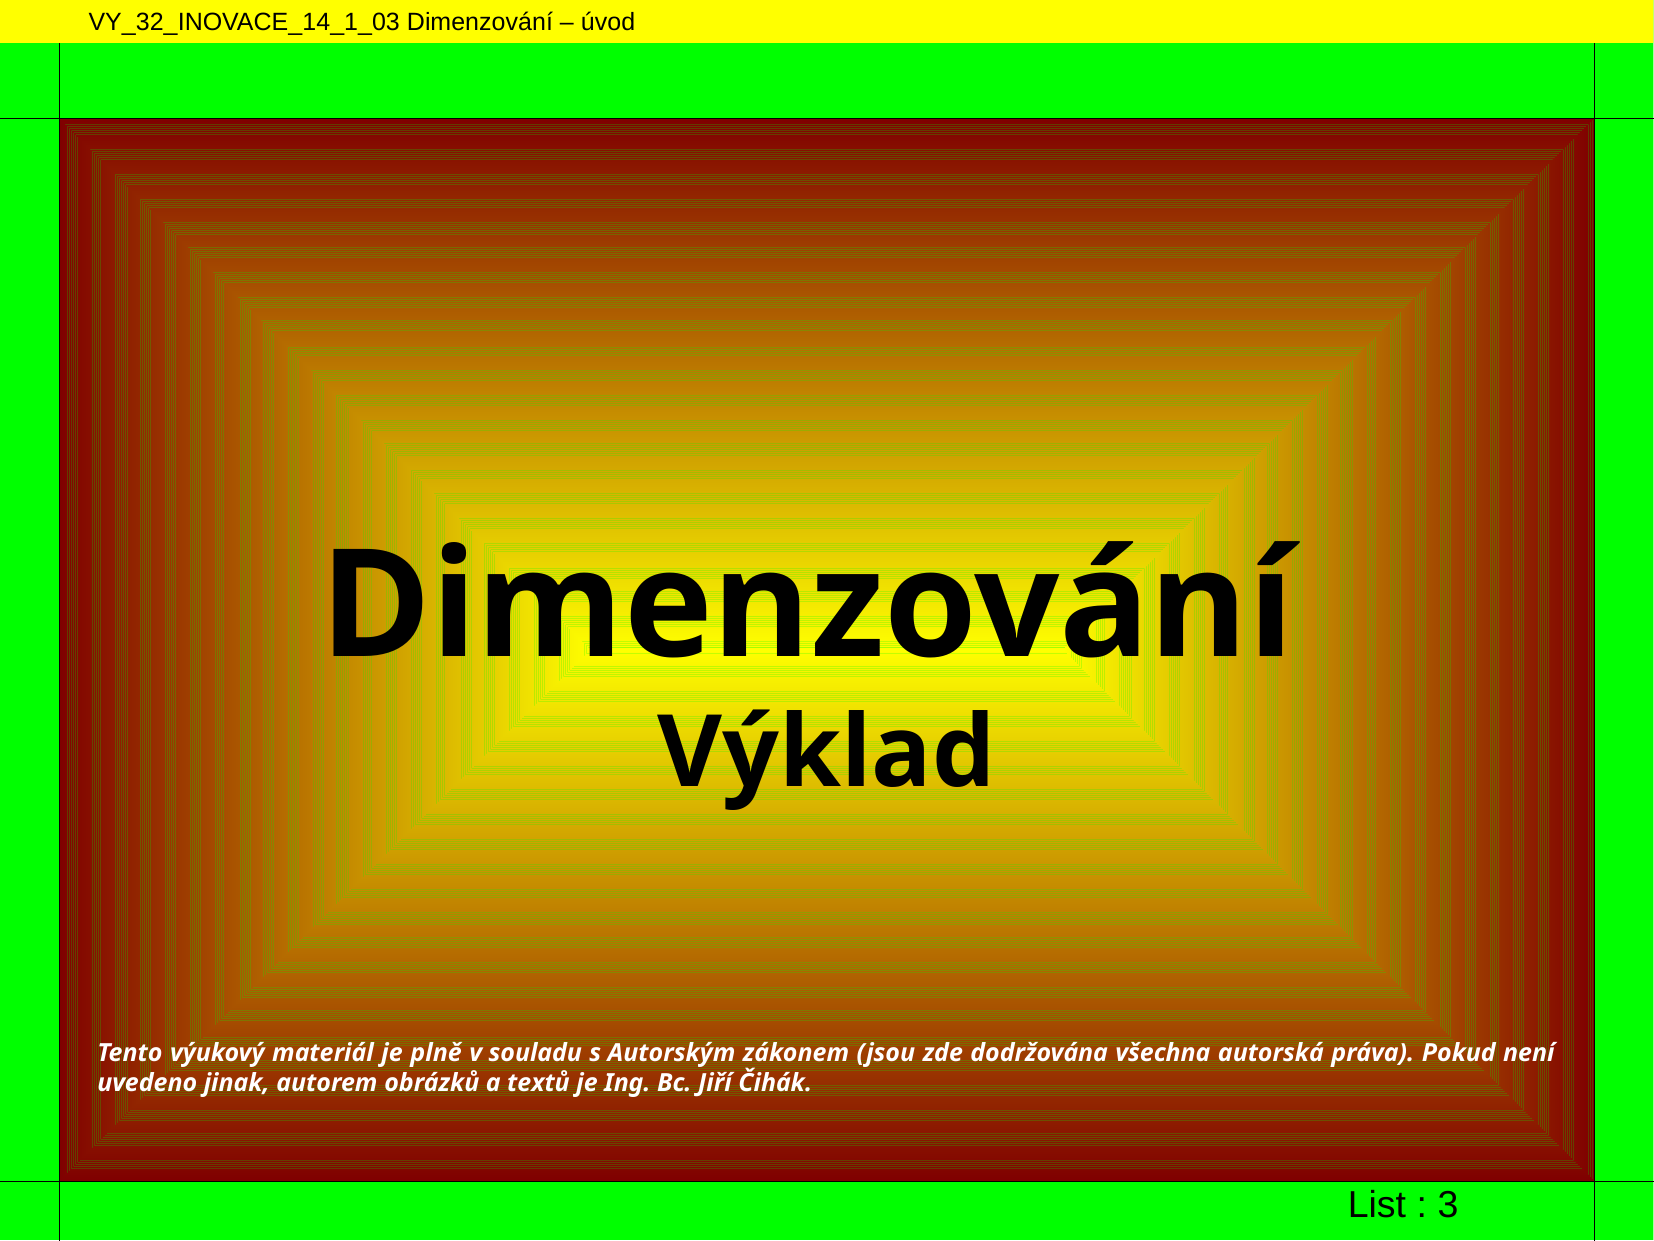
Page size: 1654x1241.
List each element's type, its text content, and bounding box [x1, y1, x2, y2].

text_box VY_32_INOVACE_14_1_03 Dimenzování – úvod [0, 0, 1654, 43]
text_box Dimenzování Výklad [60, 119, 1594, 1181]
text_box List : <číslo> [1357, 1176, 1599, 1241]
text_box Tento výukový materiál je plně v souladu s Autorským zákonem (jsou zde dodržována všechna autorská práva). Pokud není uvedeno jinak, autorem obrázků a textů je Ing. Bc. Jiří Čihák. [82, 1028, 1572, 1105]
